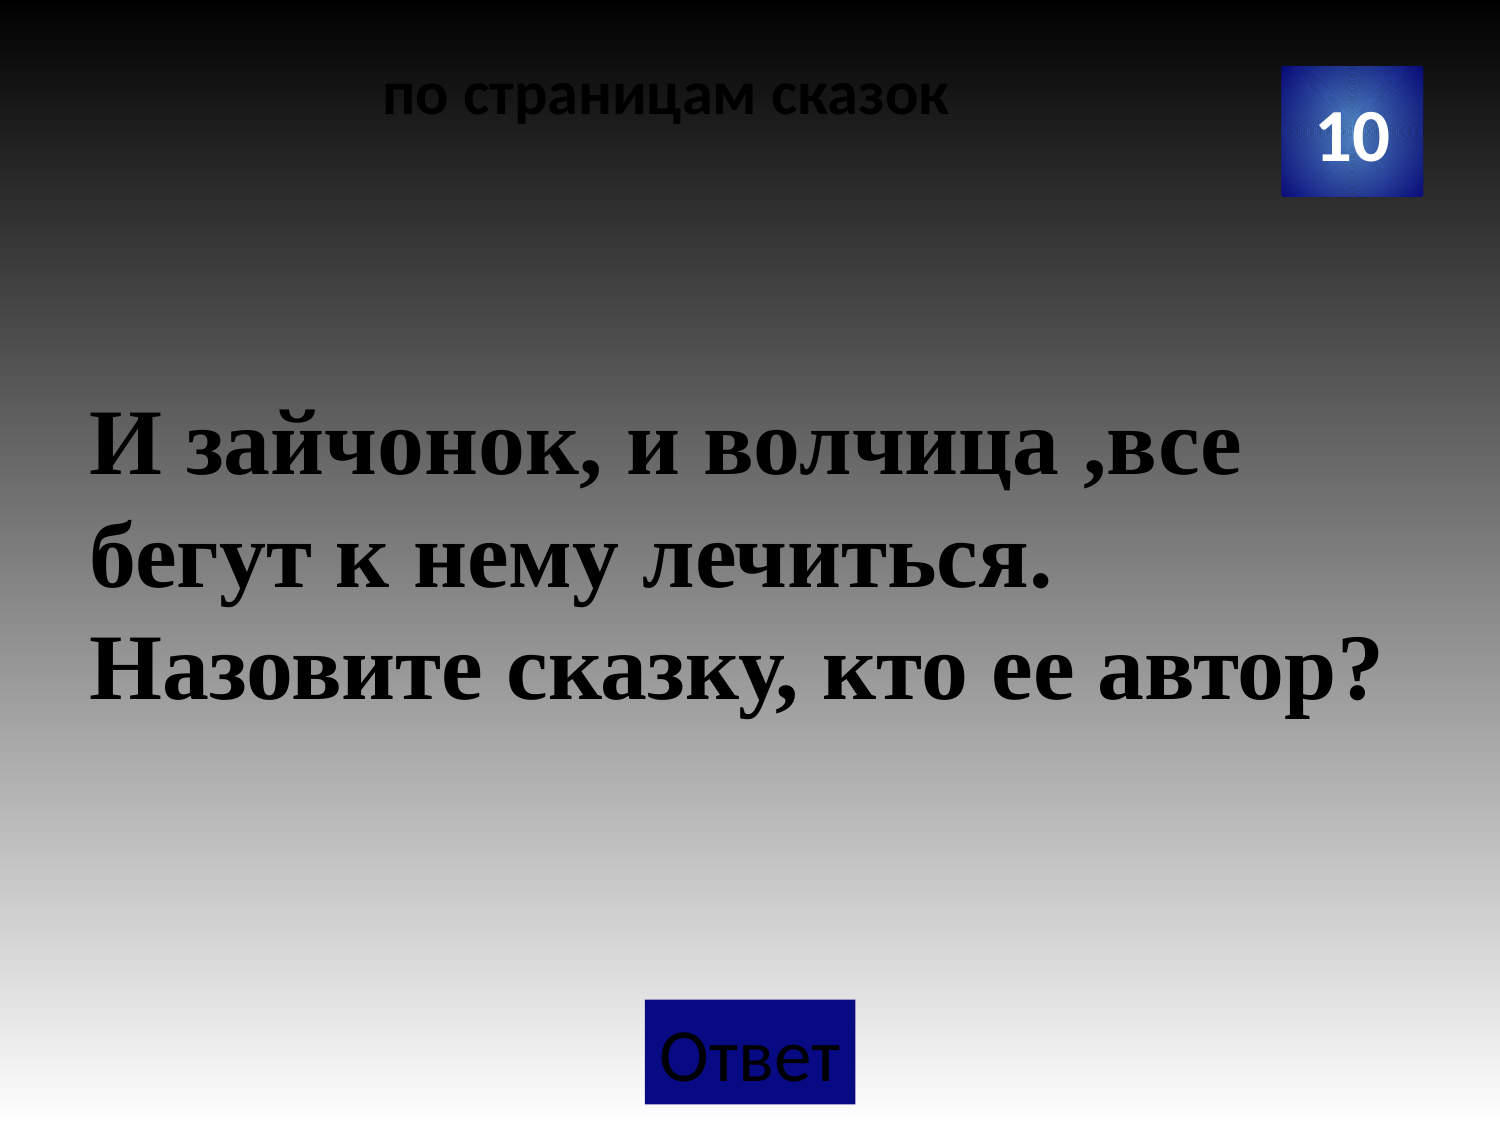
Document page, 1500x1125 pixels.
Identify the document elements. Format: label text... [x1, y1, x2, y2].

text_box 10 [1281, 66, 1424, 197]
list И зайчонок, и волчица ,все бегут к нему лечиться. Назовите сказку, кто ее автор? [75, 373, 1425, 1000]
title по страницам сказок [75, 45, 1258, 233]
